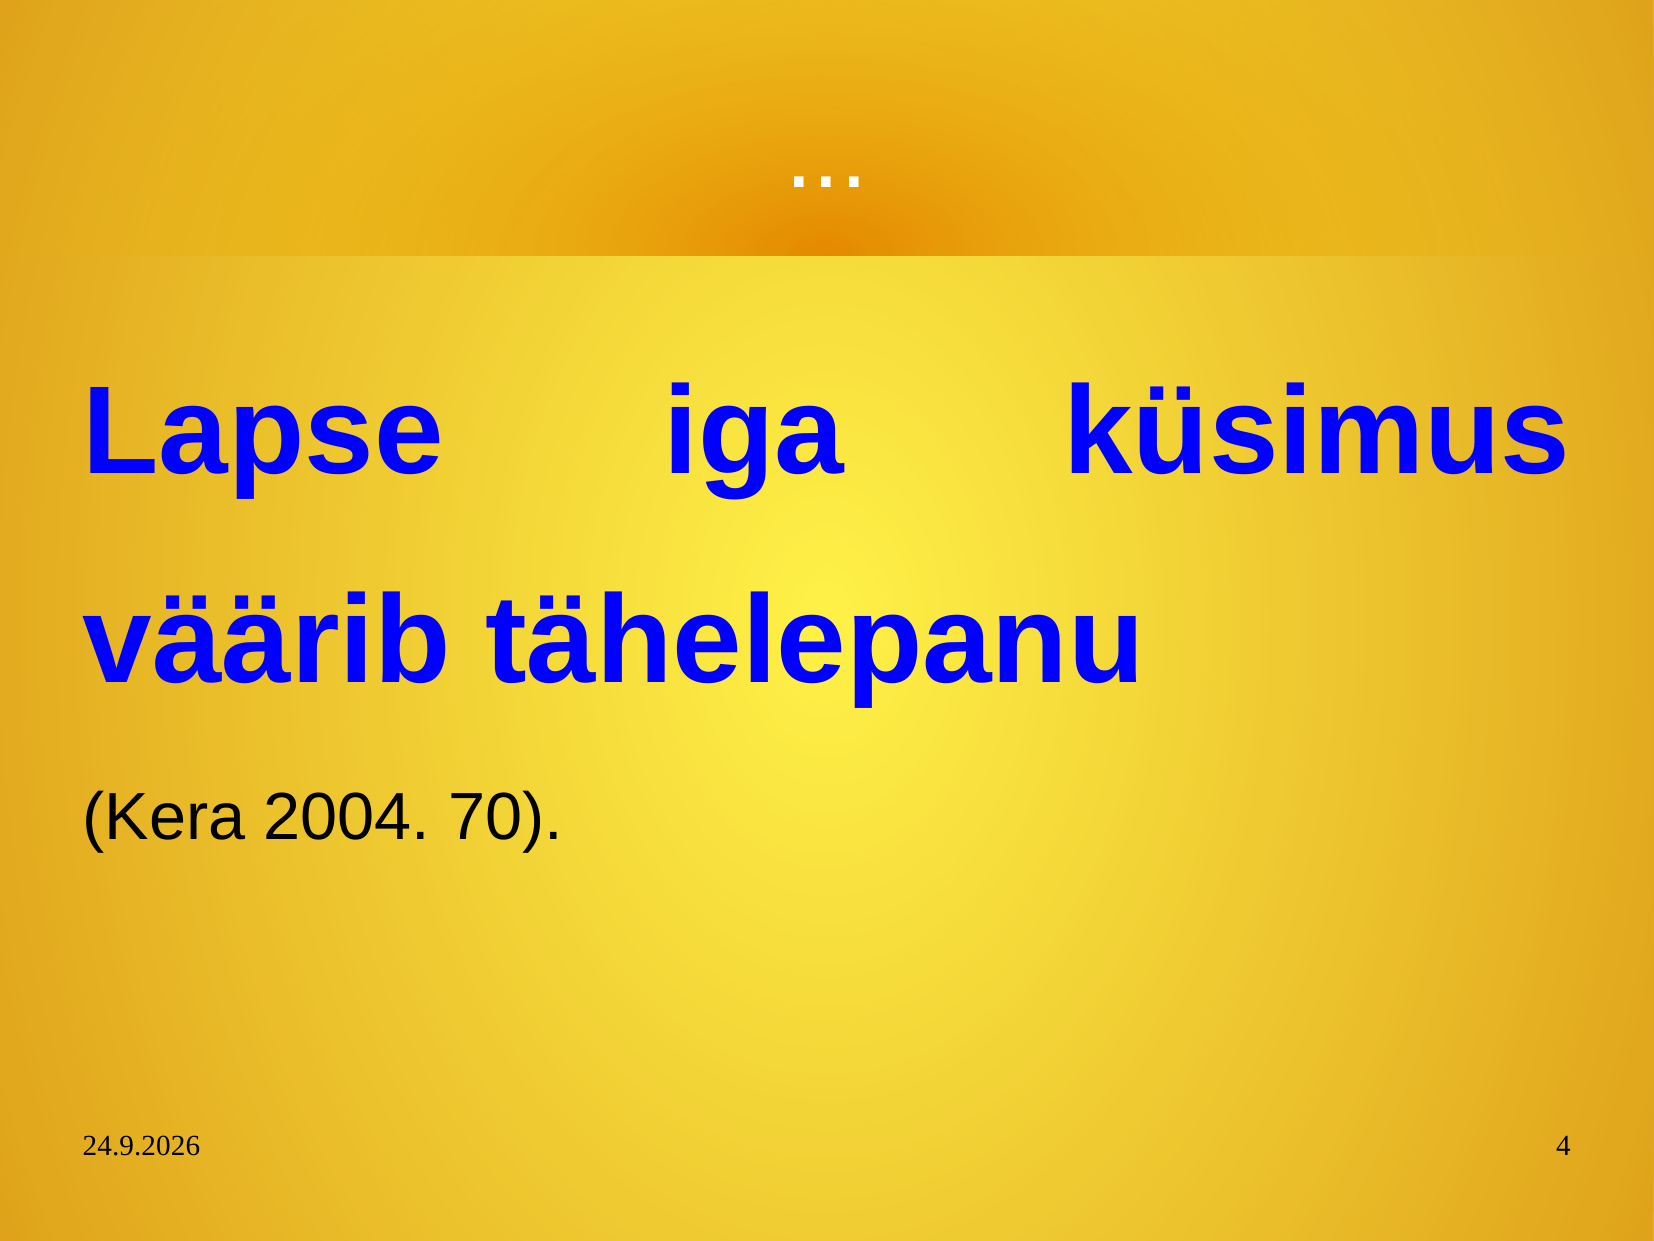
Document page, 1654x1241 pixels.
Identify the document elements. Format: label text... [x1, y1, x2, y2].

title ... [82, 49, 1571, 257]
list Lapse iga küsimus väärib tähelepanu (Kera 2004. 70). [82, 290, 1571, 1010]
